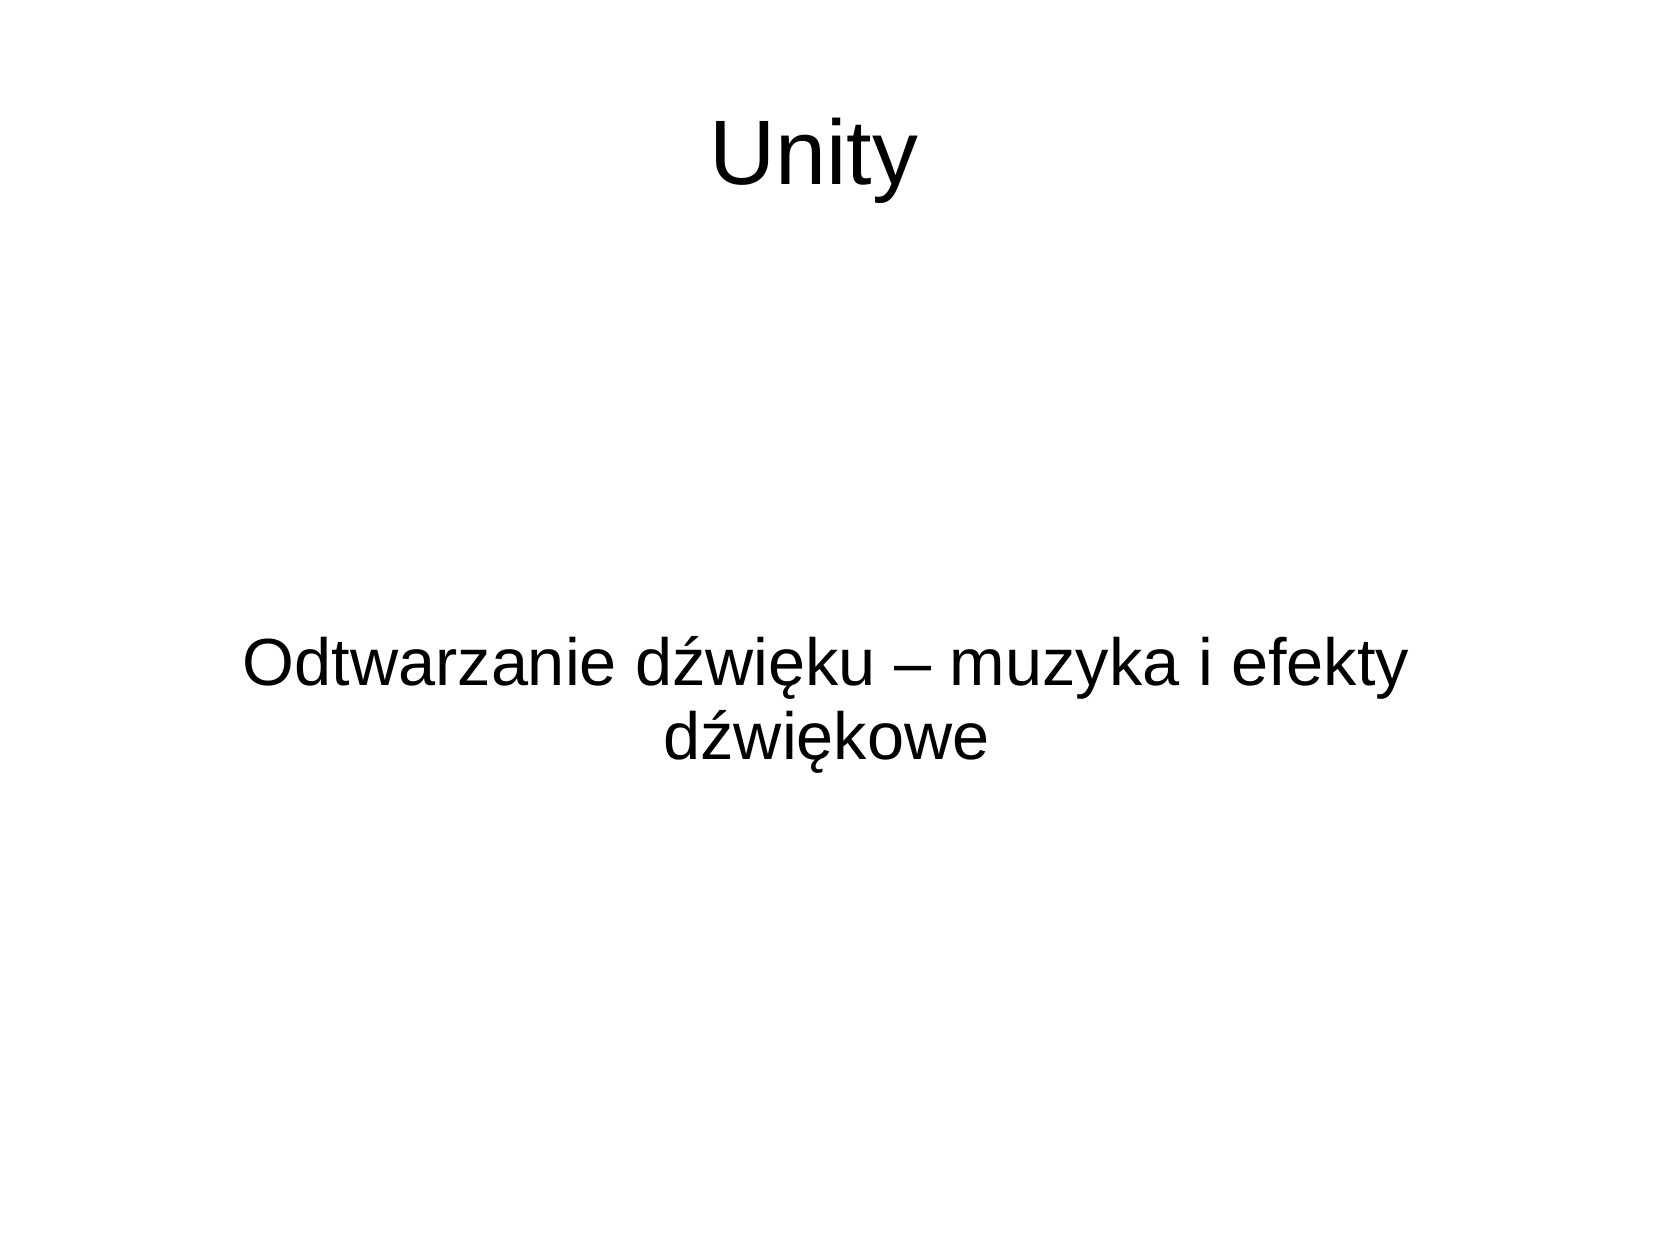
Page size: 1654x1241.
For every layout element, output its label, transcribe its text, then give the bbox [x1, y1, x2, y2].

subtitle Odtwarzanie dźwięku – muzyka i efekty dźwiękowe [82, 290, 1571, 1109]
title Unity [82, 49, 1571, 257]
